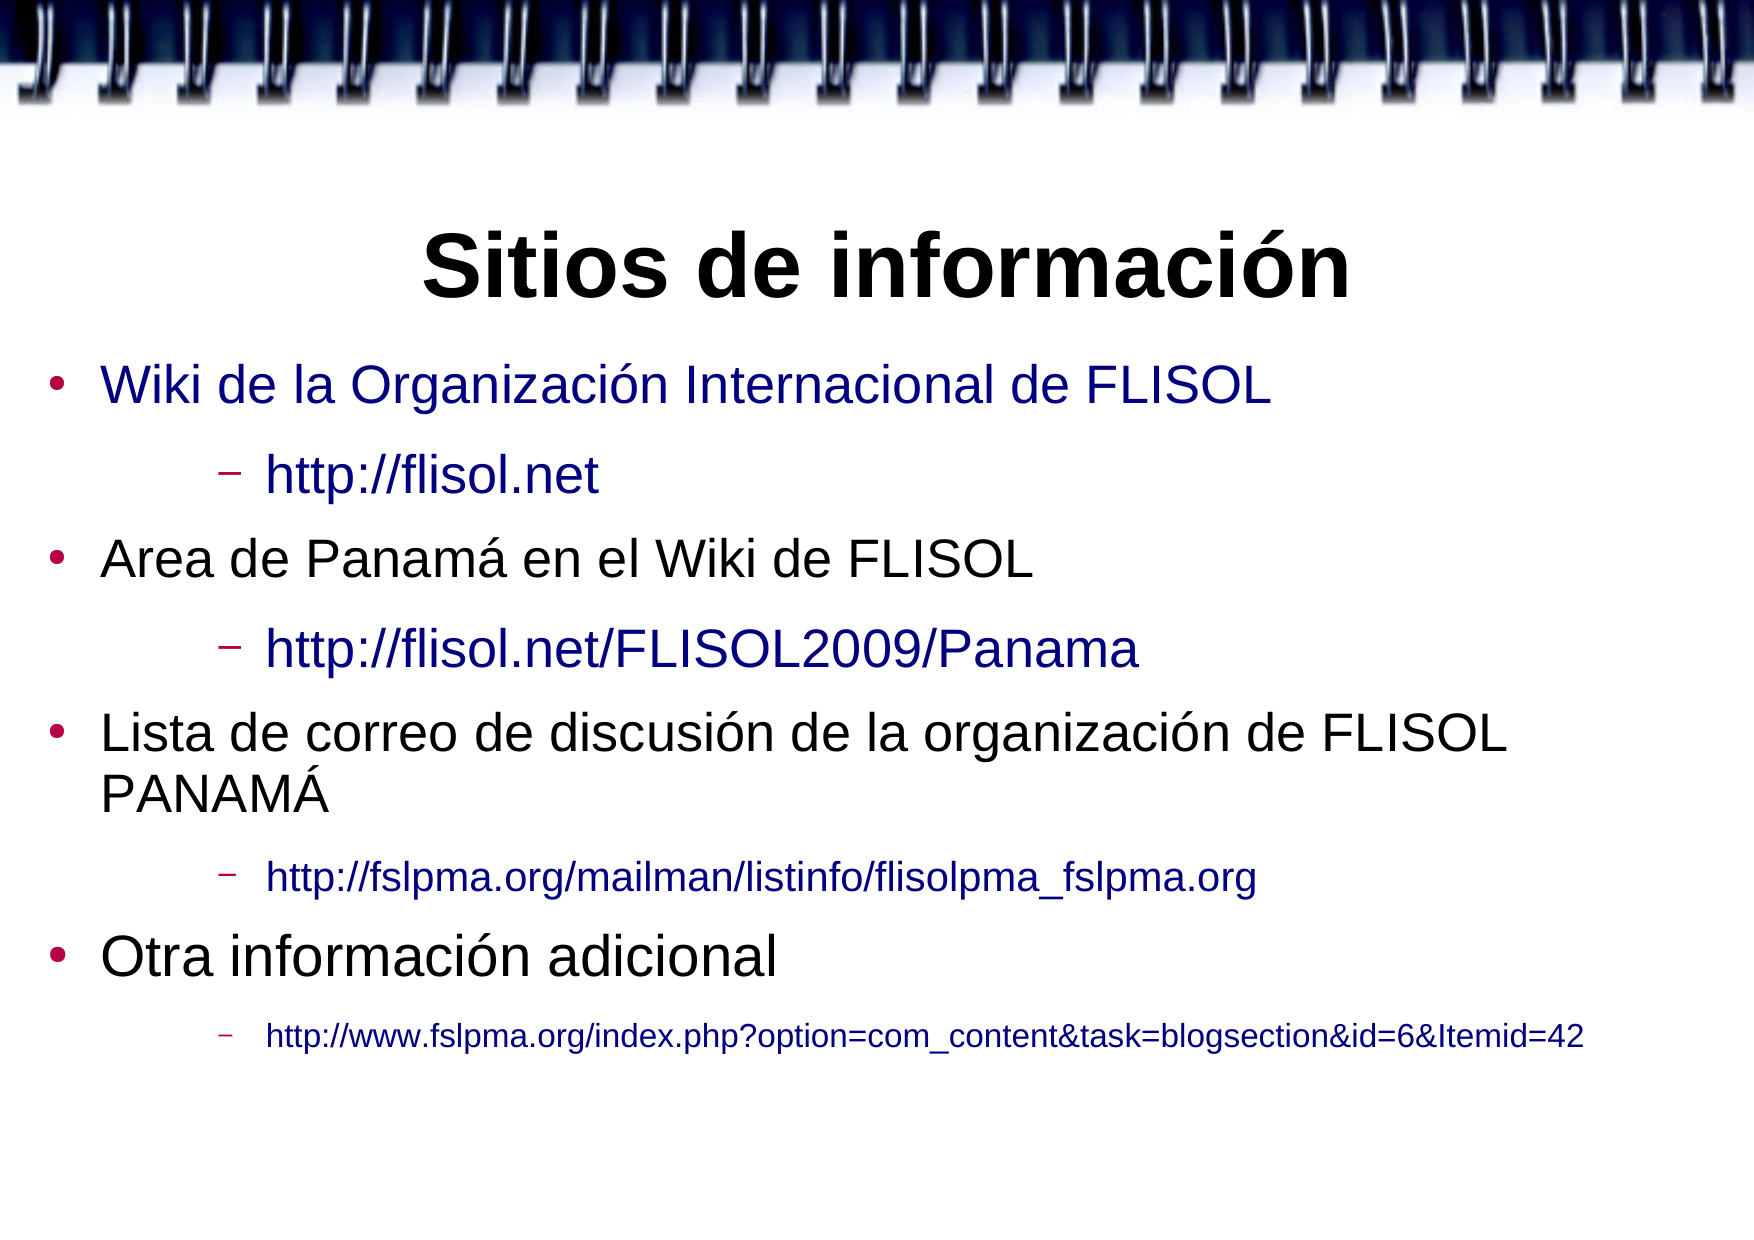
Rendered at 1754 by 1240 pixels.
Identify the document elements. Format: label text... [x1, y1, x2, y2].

picture [0, 0, 1754, 121]
list Wiki de la Organización Internacional de FLISOL http://flisol.net Area de Panamá en el Wiki de FLISOL http://flisol.net/FLISOL2009/Panama Lista de correo de discusión de la organización de FLISOL PANAMÁ http://fslpma.org/mailman/listinfo/flisolpma_fslpma.org Otra información adicional http://www.fslpma.org/index.php?option=com_content&task=blogsection&id=6&Itemid=42 [29, 354, 1713, 1121]
title Sitios de información [147, 161, 1628, 354]
